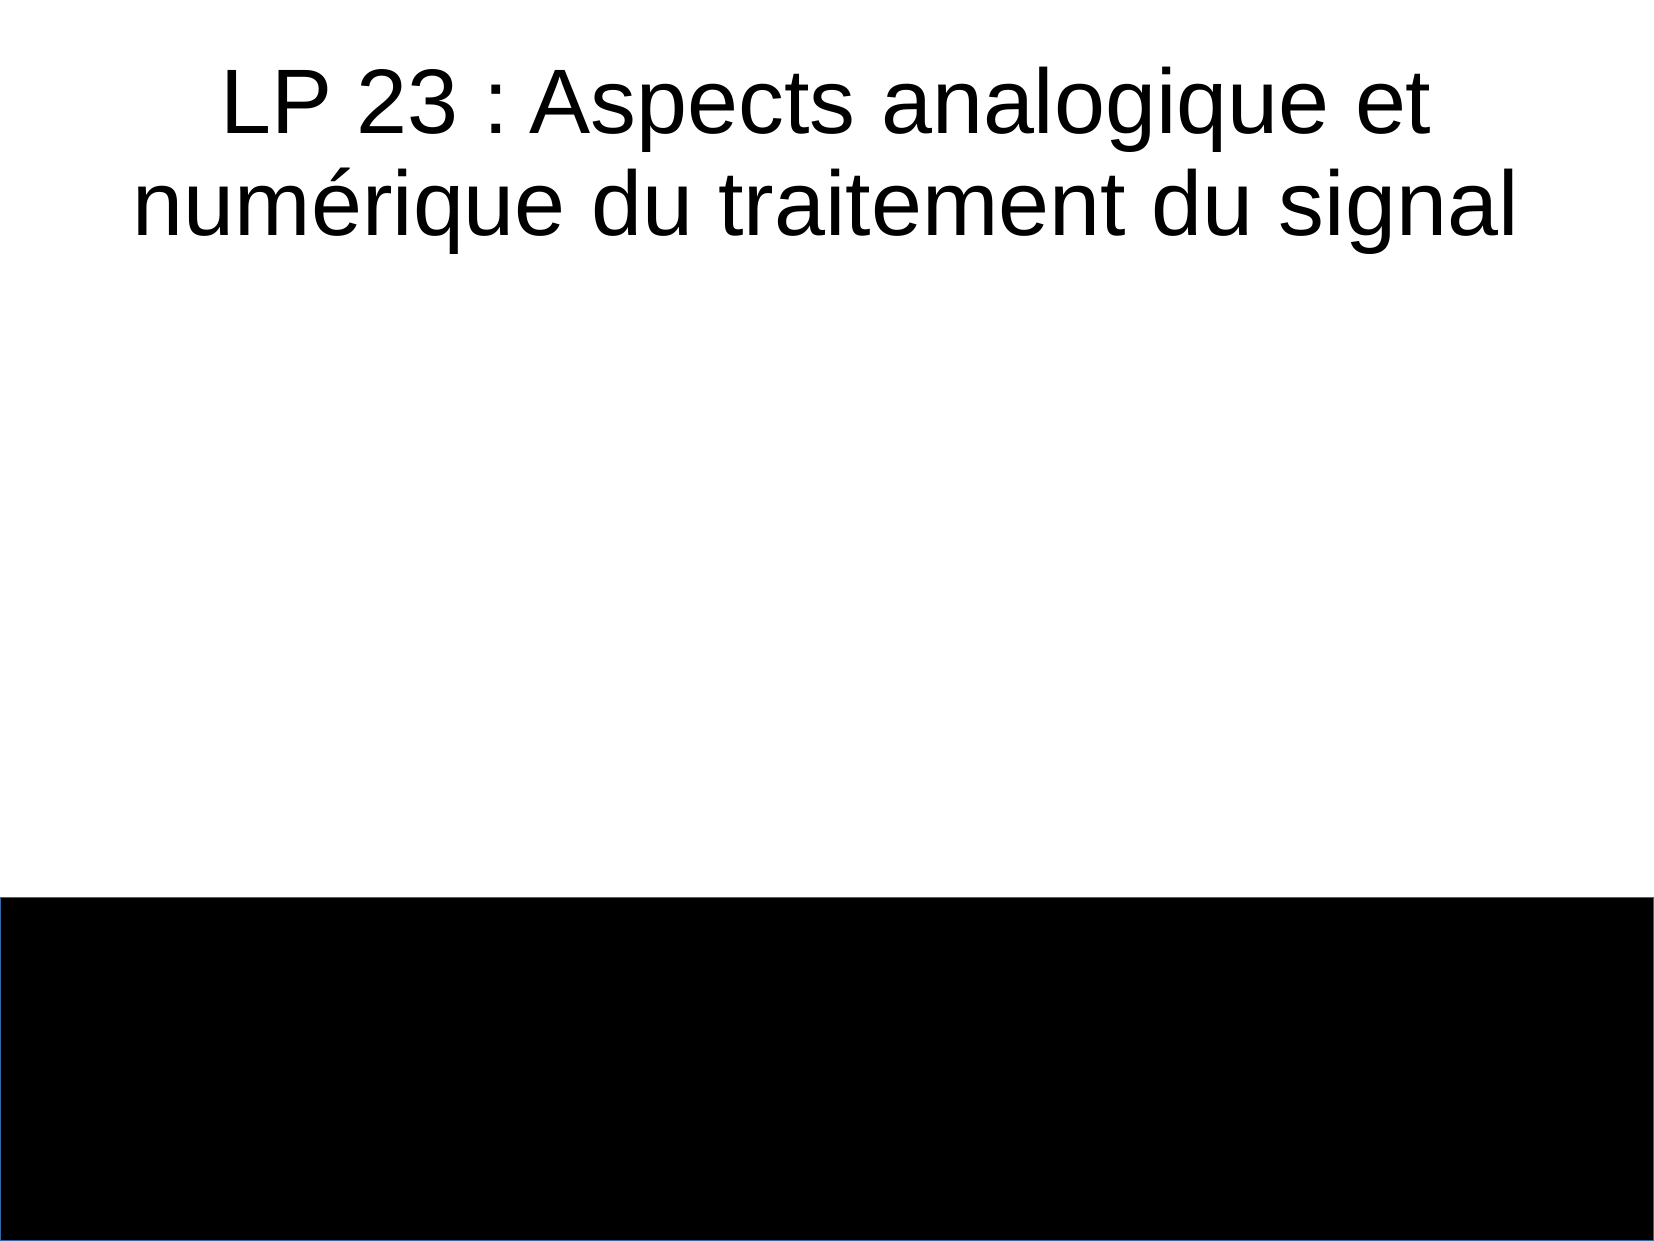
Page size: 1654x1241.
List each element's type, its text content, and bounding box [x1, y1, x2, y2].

text_box [0, 897, 1654, 1241]
title LP 23 : Aspects analogique et numérique du traitement du signal [82, 49, 1571, 257]
